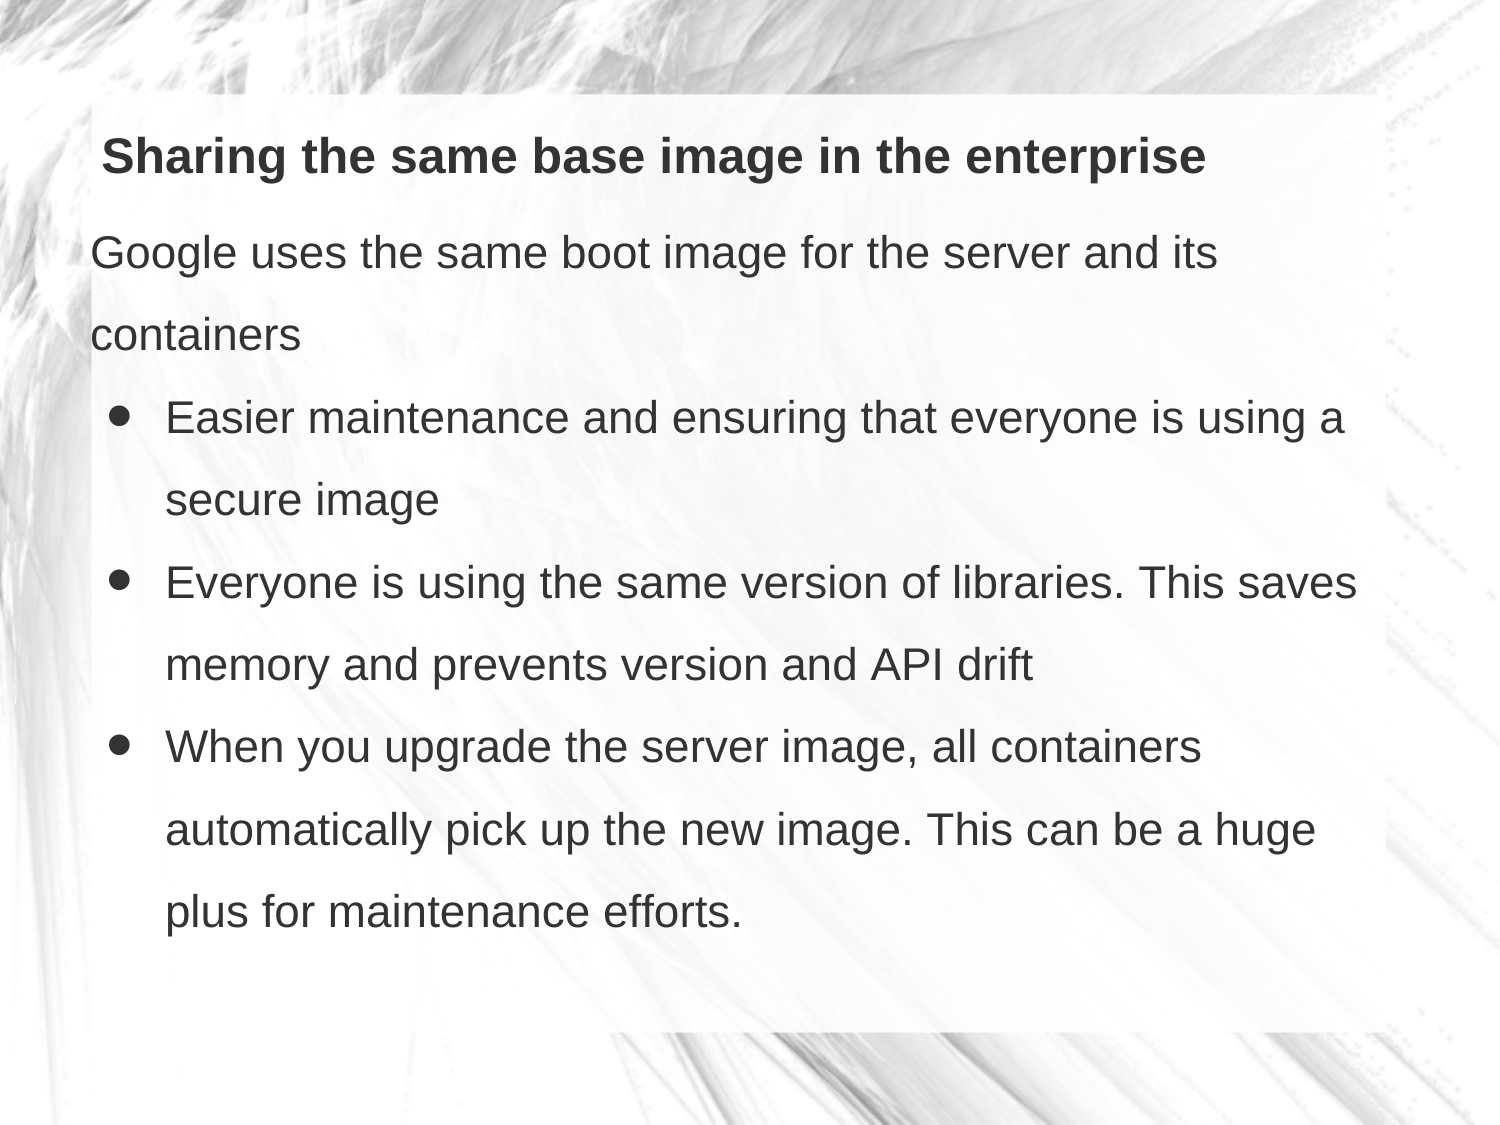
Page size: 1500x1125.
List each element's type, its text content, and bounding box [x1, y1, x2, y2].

picture [0, 0, 1500, 1125]
title Sharing the same base image in the enterprise [61, 108, 1412, 211]
list Google uses the same boot image for the server and its containers Easier maintenance and ensuring that everyone is using a secure image Everyone is using the same version of libraries. This saves memory and prevents version and API drift When you upgrade the server image, all containers automatically pick up the new image. This can be a huge plus for maintenance efforts. [75, 179, 1425, 930]
